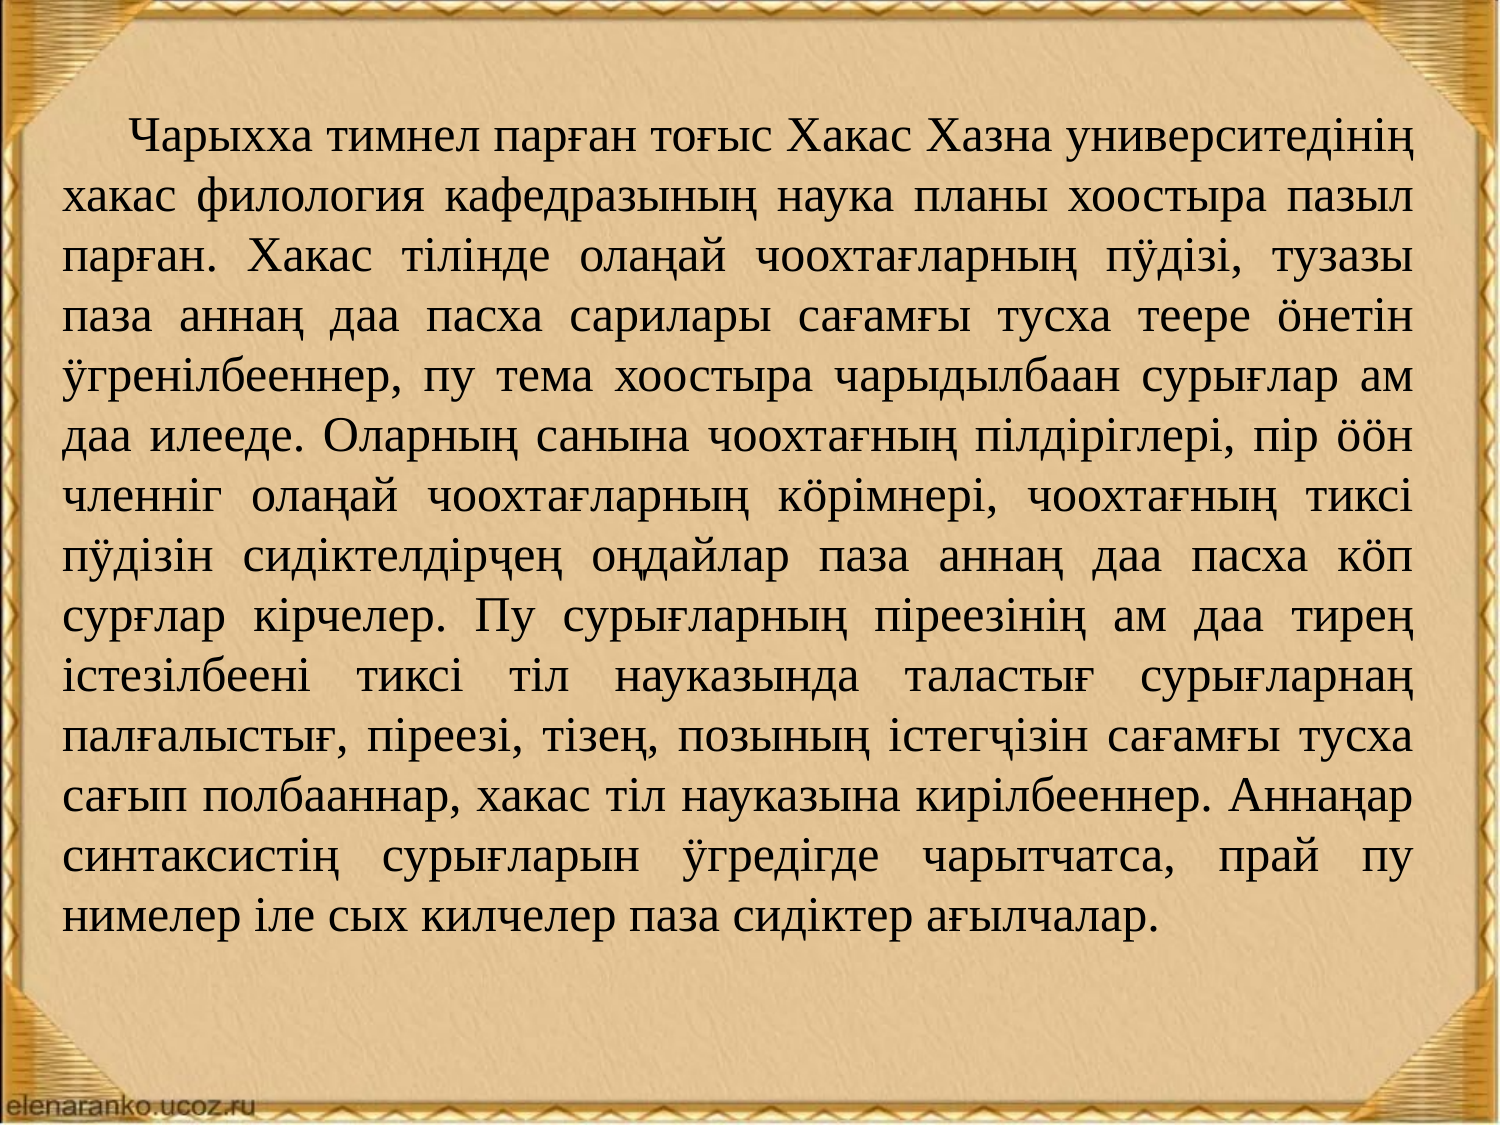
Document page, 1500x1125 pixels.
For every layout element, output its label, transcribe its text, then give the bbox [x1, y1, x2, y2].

picture [0, 0, 1500, 1125]
text_box Чарыхха тимнел парған тоғыс Хакас Хазна университедінің хакас филология кафедразының наука планы хоостыра пазыл парған. Хакас тілінде олаңай чоохтағларның пӱдізі, тузазы паза аннаң даа пасха сарилары сағамғы тусха теере ӧнетін ӱгренілбееннер, пу тема хоостыра чарыдылбаан сурығлар ам даа илееде. Оларның санына чоохтағның пілдіріглері, пір ӧӧн членніг олаңай чоохтағларның кӧрімнері, чоохтағның тиксі пӱдізін сидіктелдірҷең оңдайлар паза аннаң даа пасха кӧп сурғлар кірчелер. Пу сурығларның піреезінің ам даа тирең істезілбеені тиксі тіл науказында таластығ сурығларнаң палғалыстығ, піреезі, тізең, позының істегҷізін сағамғы тусха сағып полбааннар, хакас тіл науказына кирілбееннер. Аннаңар синтаксистің сурығларын ӱгредігде чарытчатса, прай пу нимелер іле сых килчелер паза сидіктер ағылчалар. [47, 94, 1430, 977]
